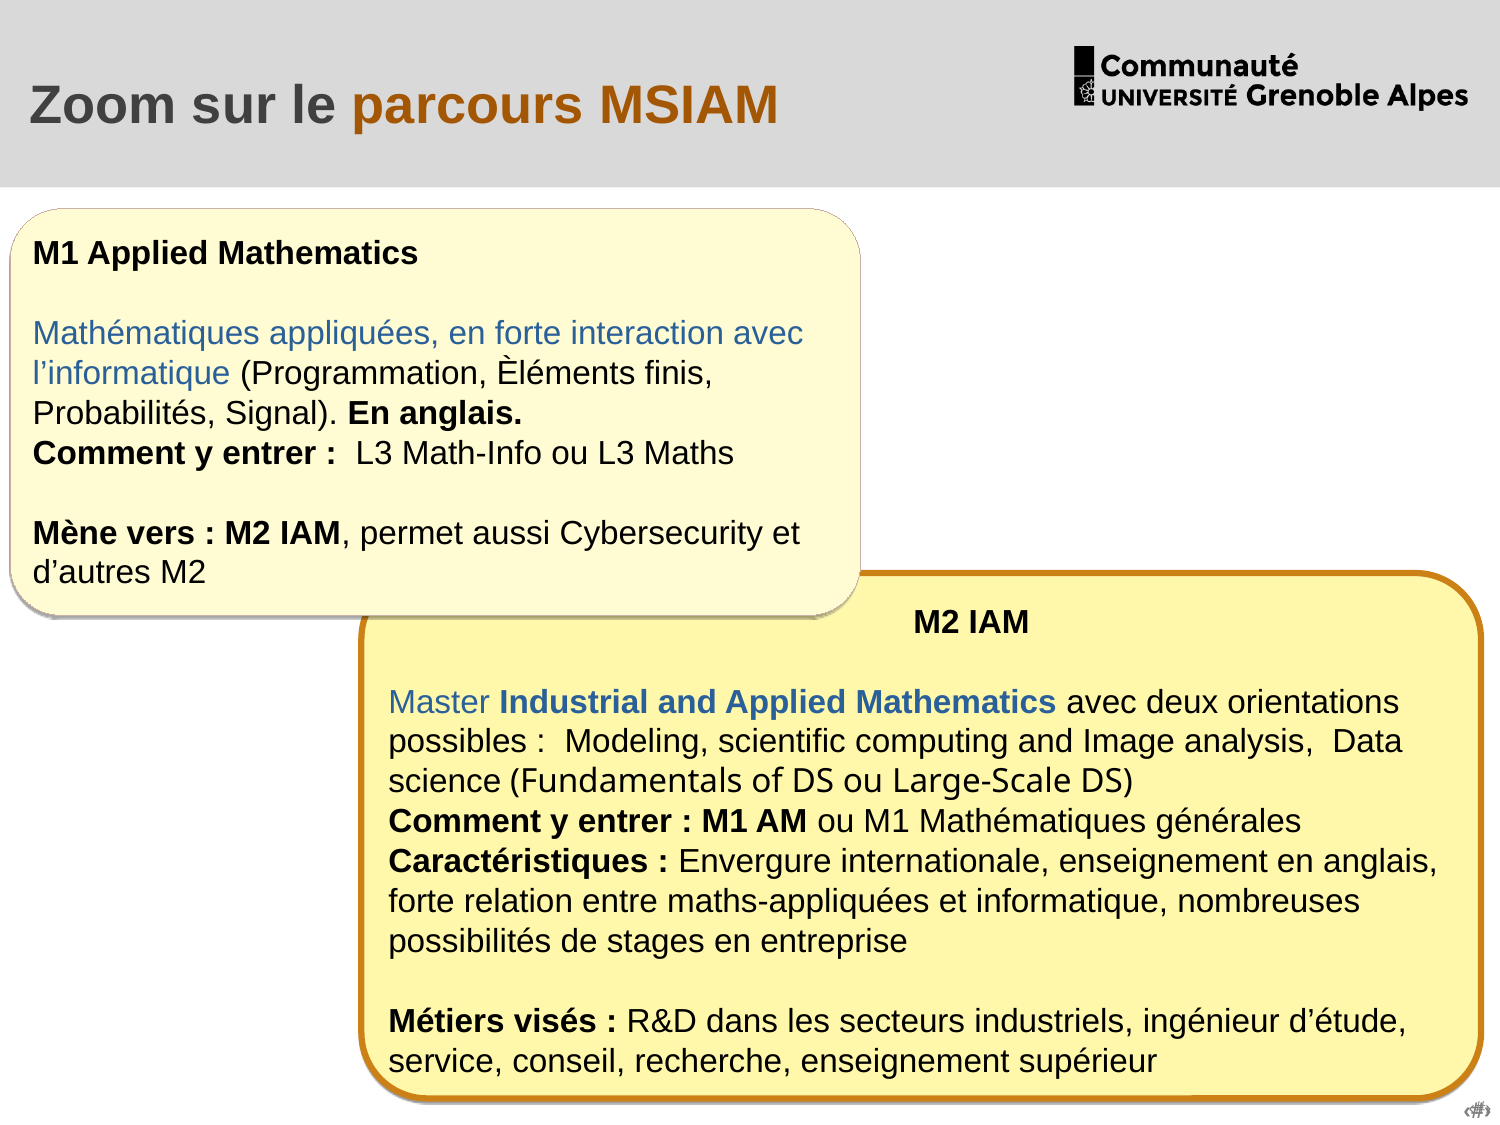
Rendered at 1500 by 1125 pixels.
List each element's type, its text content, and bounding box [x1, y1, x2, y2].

text_box M2 IAM Master Industrial and Applied Mathematics avec deux orientations possibles : Modeling, scientific computing and Image analysis, Data science (Fundamentals of DS ou Large-Scale DS) Comment y entrer : M1 AM ou M1 Mathématiques générales Caractéristiques : Envergure internationale, enseignement en anglais, forte relation entre maths-appliquées et informatique, nombreuses possibilités de stages en entreprise Métiers visés : R&D dans les secteurs industriels, ingénieur d’étude, service, conseil, recherche, enseignement supérieur [361, 573, 1482, 1099]
title Zoom sur le parcours MSIAM [21, 15, 1431, 142]
text_box M1 Applied Mathematics Mathématiques appliquées, en forte interaction avec l’informatique (Programmation, Èléments finis, Probabilités, Signal). En anglais. Comment y entrer : L3 Math-Info ou L3 Maths Mène vers : M2 IAM, permet aussi Cybersecurity et d’autres M2 [10, 208, 861, 616]
picture [1431, 46, 1468, 111]
